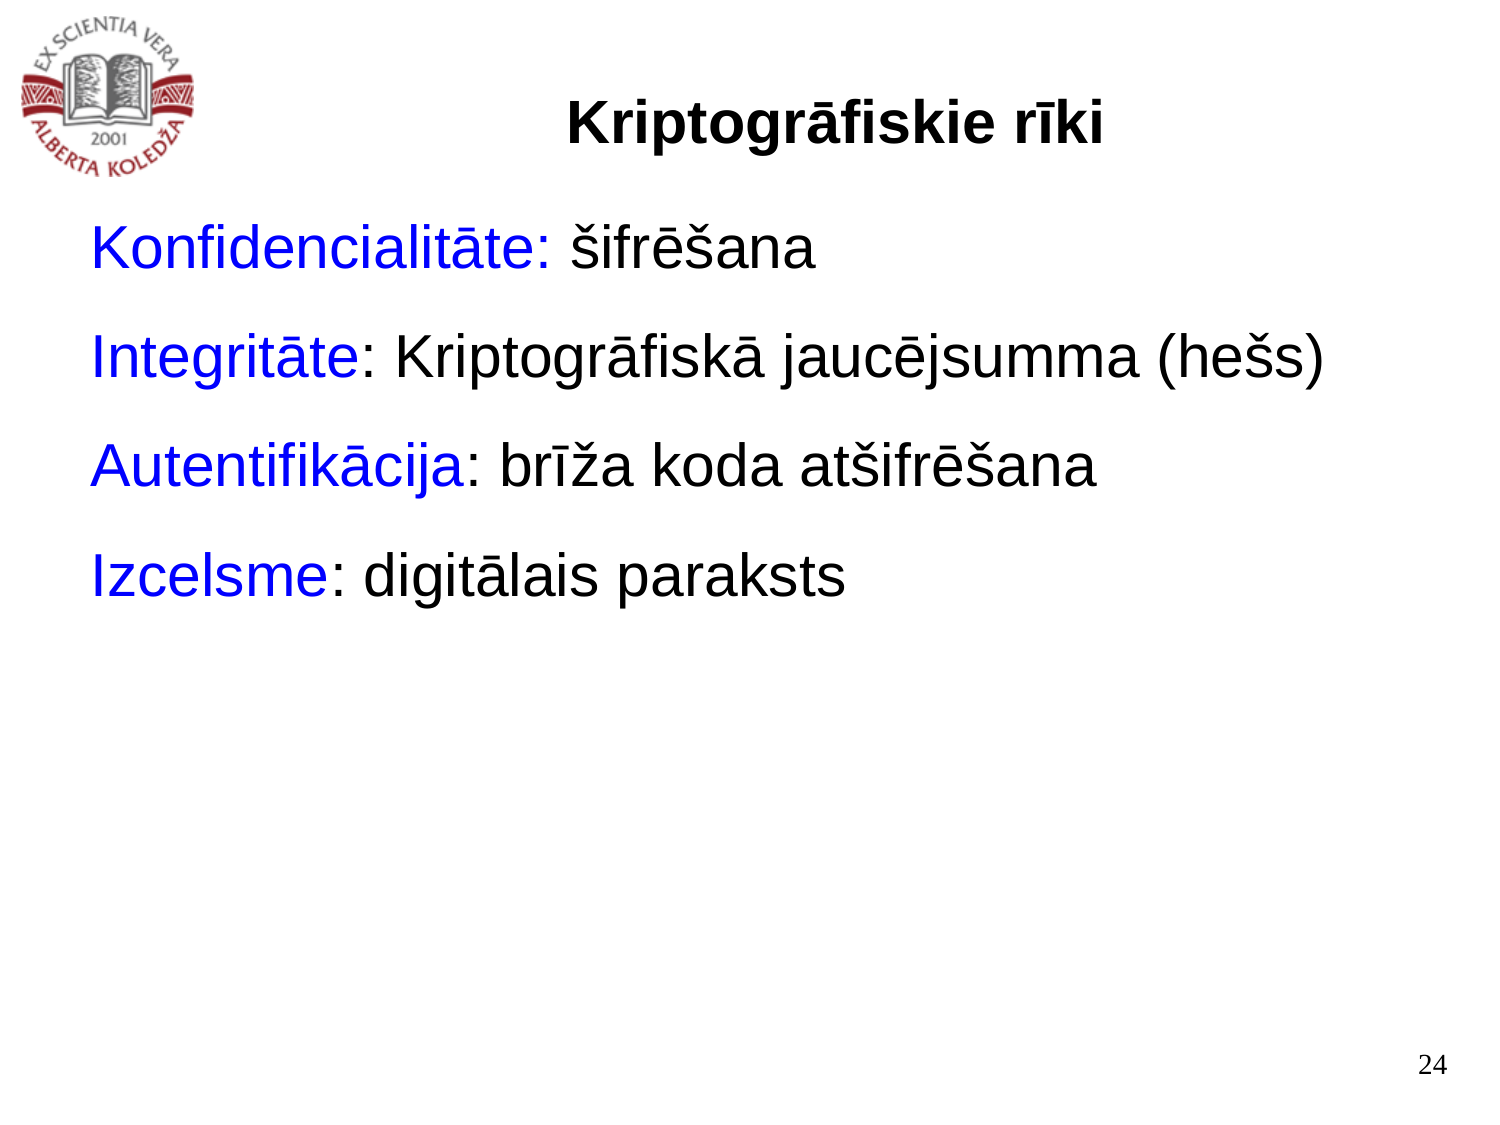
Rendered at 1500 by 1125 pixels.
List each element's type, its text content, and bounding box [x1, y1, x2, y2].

list Konfidencialitāte: šifrēšana Integritāte: Kriptogrāfiskā jaucējsumma (hešs) Autentifikācija: brīža koda atšifrēšana Izcelsme: digitālais paraksts [74, 200, 1463, 1101]
title Kriptogrāfiskie rīki [24, 62, 1500, 175]
text_box <skaitlis> [1312, 1037, 1463, 1101]
picture [21, 16, 194, 177]
